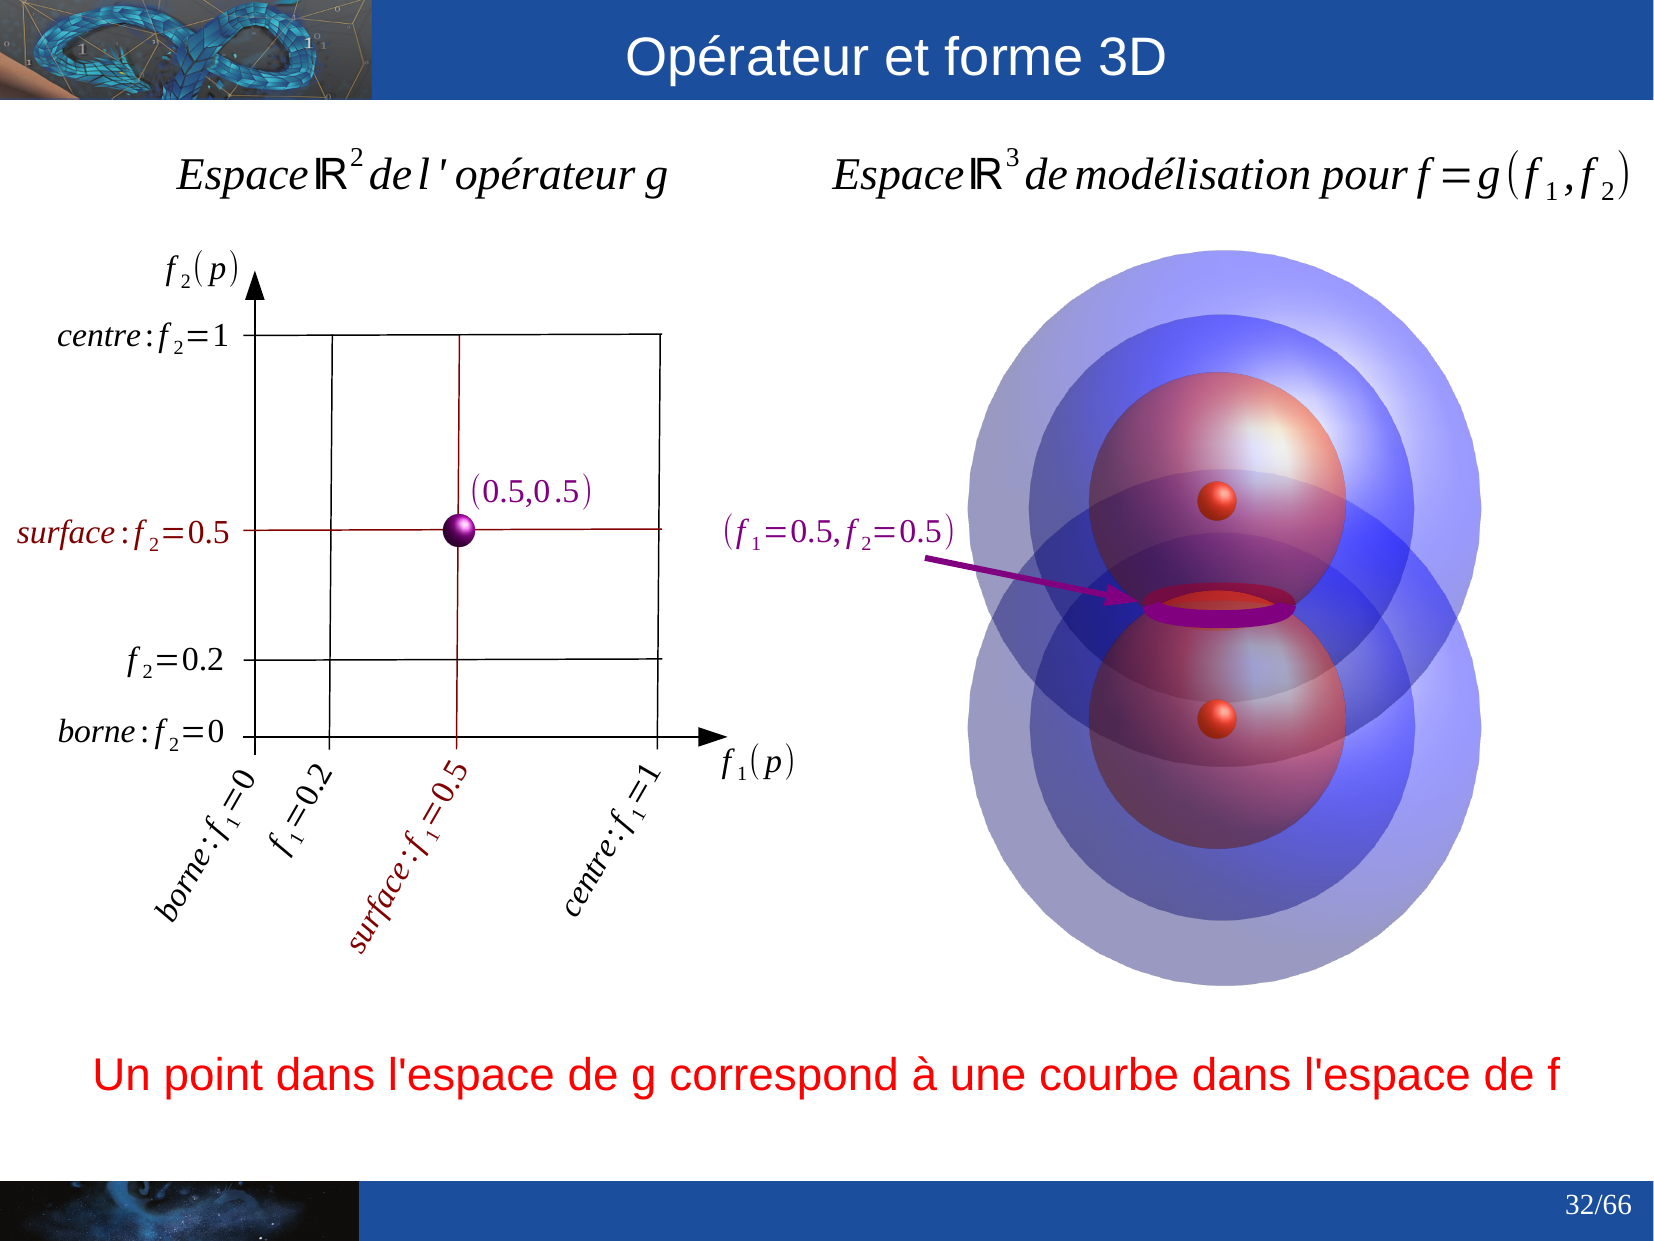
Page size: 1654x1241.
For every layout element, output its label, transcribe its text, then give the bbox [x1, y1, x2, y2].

chart [717, 742, 800, 786]
chart [161, 249, 243, 293]
chart [12, 513, 234, 556]
chart [167, 142, 676, 204]
chart [53, 316, 233, 359]
chart [466, 471, 597, 512]
picture [0, 0, 1654, 100]
text_box Un point dans l'espace de g correspond à une courbe dans l'espace de f [66, 1041, 1587, 1159]
chart [257, 753, 347, 866]
chart [718, 512, 959, 556]
chart [53, 713, 229, 756]
picture [0, 1181, 1654, 1241]
chart [144, 759, 271, 934]
chart [122, 640, 228, 683]
chart [822, 142, 1639, 207]
title Opérateur et forme 3D [387, 10, 1407, 102]
chart [548, 752, 676, 930]
chart [333, 751, 483, 967]
